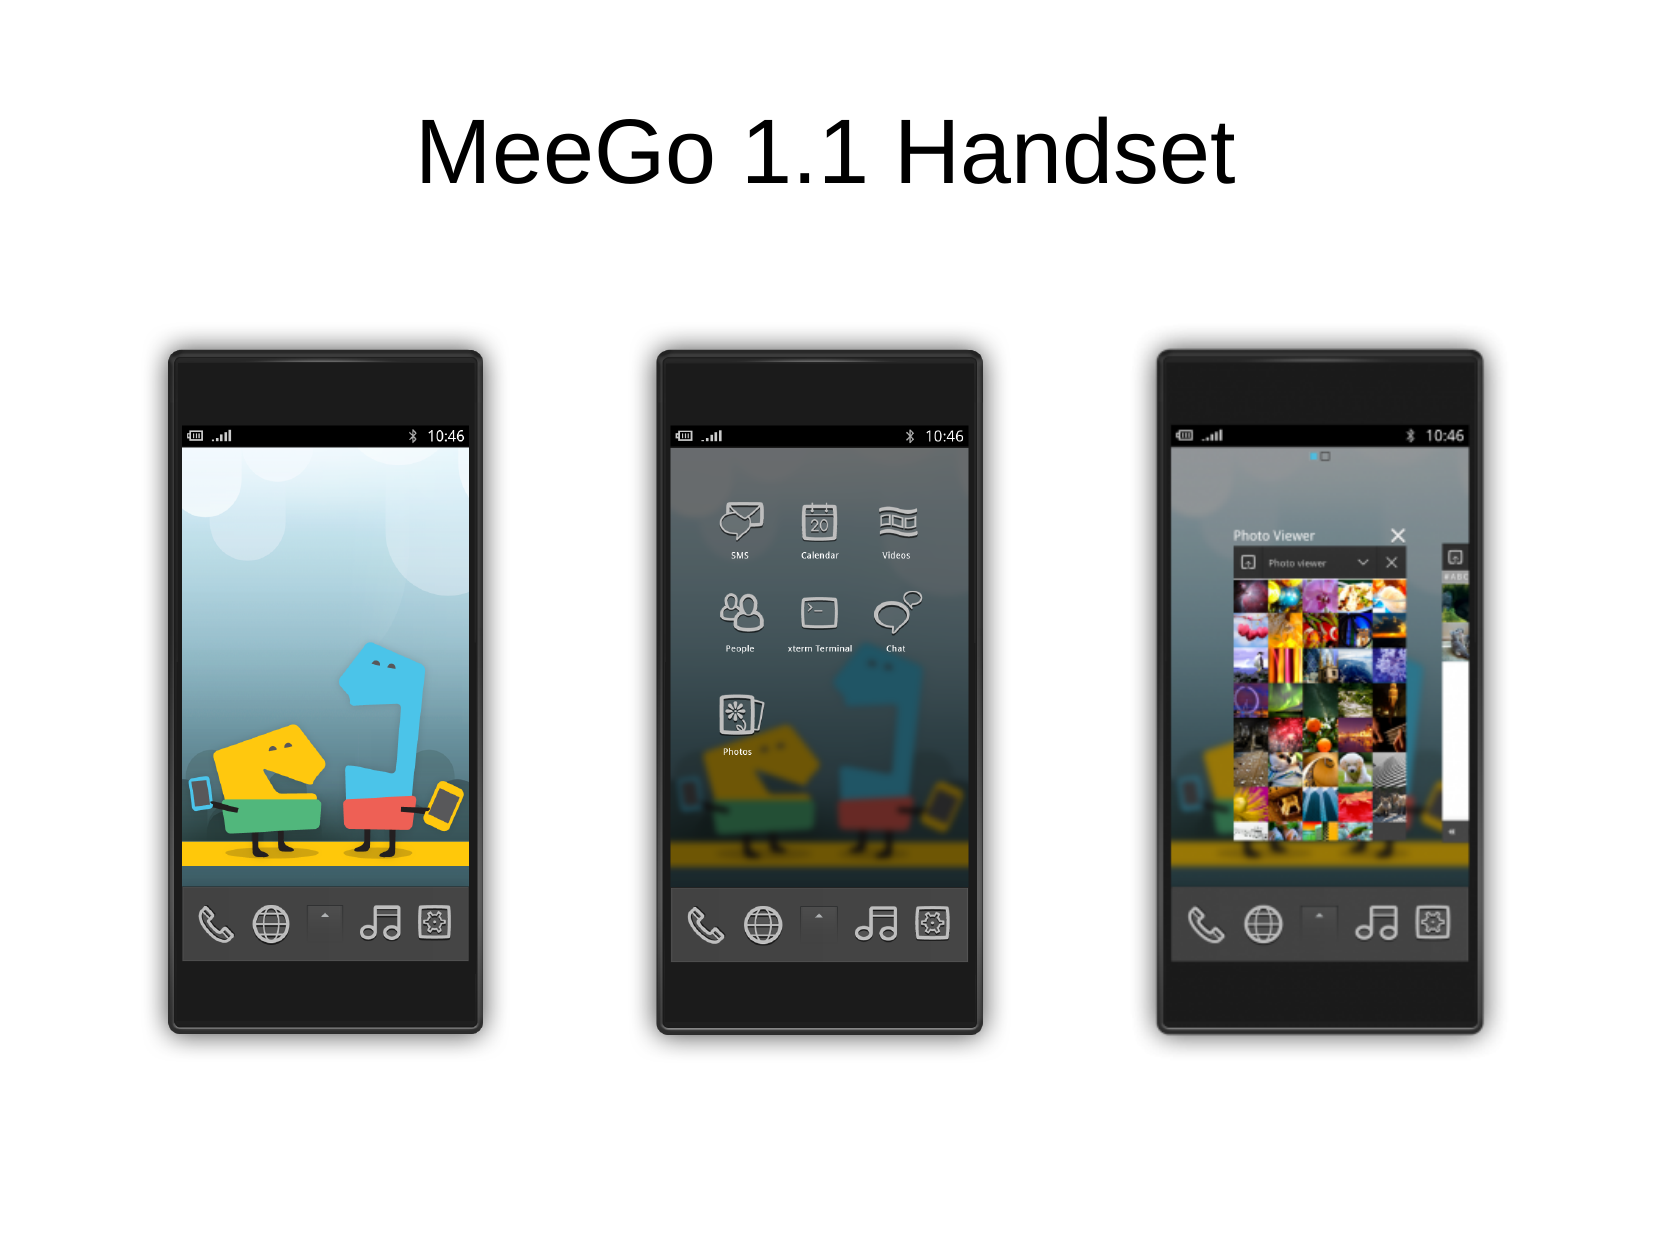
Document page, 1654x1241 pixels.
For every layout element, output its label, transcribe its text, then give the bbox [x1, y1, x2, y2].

picture [138, 322, 515, 1063]
title MeeGo 1.1 Handset [82, 56, 1571, 249]
picture [625, 322, 1016, 1064]
picture [1126, 322, 1517, 1064]
